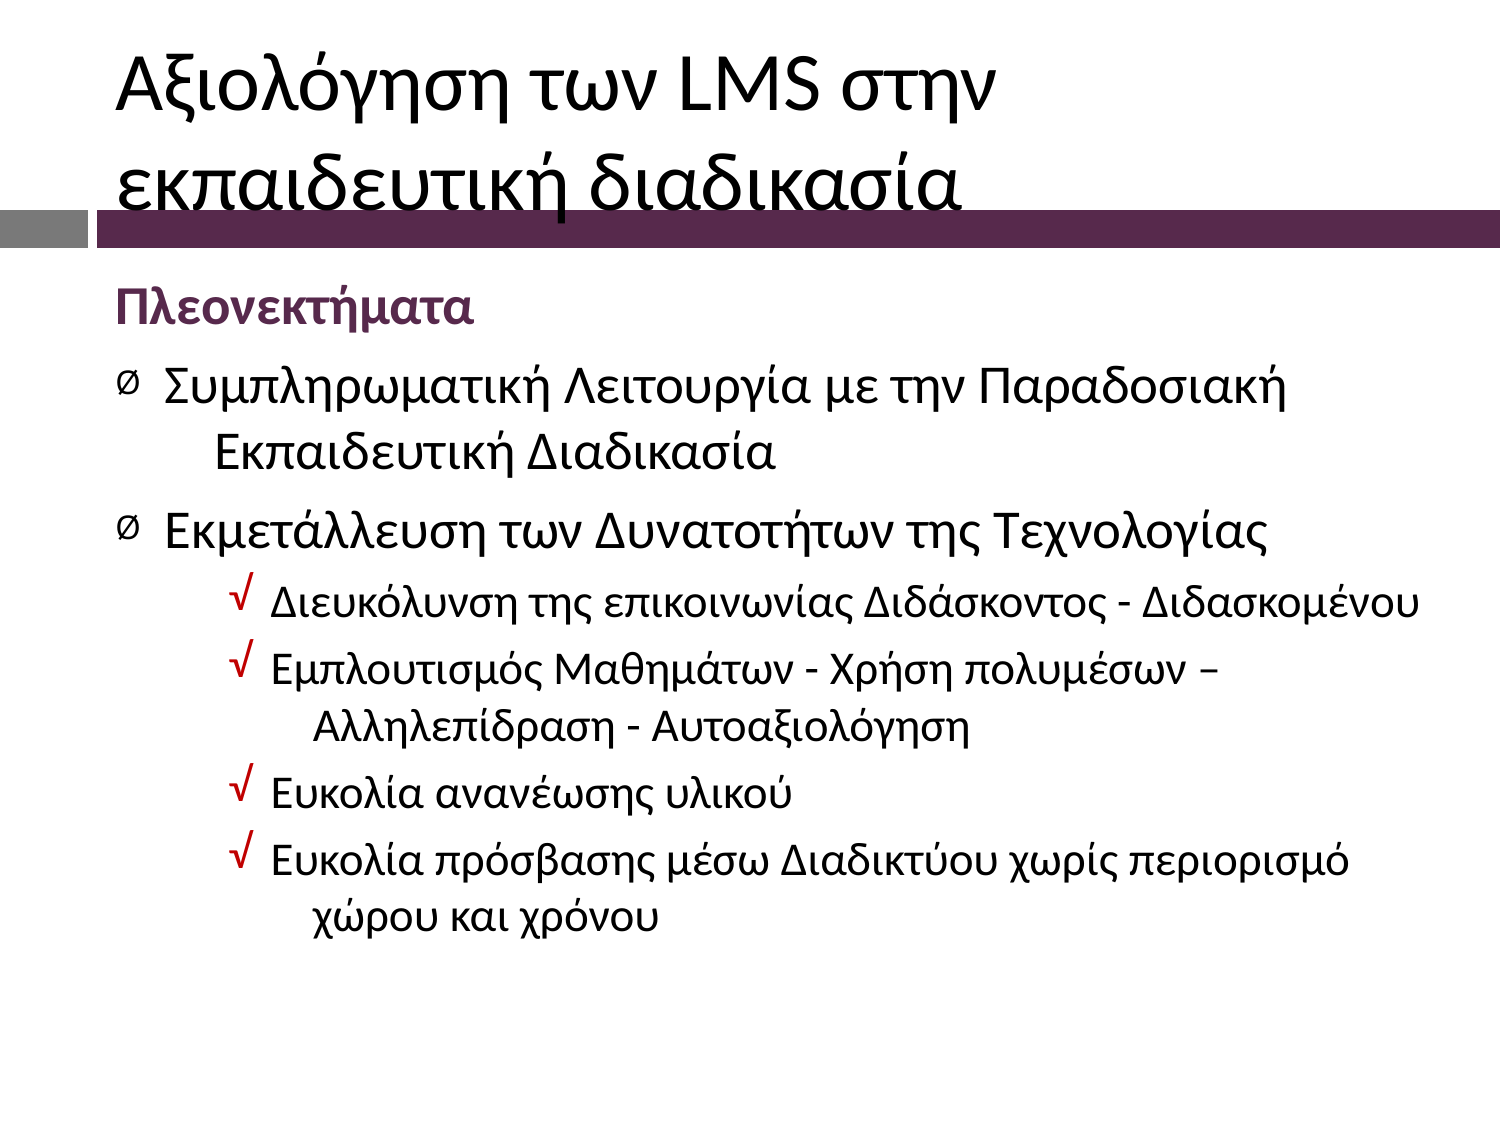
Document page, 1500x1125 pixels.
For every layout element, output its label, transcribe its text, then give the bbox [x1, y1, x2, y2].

title Αξιολόγηση των LMS στην εκπαιδευτική διαδικασία [100, 19, 1438, 182]
list Πλεονεκτήματα Συμπληρωματική Λειτουργία με την Παραδοσιακή Εκπαιδευτική Διαδικασία Εκμετάλλευση των Δυνατοτήτων της Τεχνολογίας Διευκόλυνση της επικοινωνίας Διδάσκοντος - Διδασκομένου Εμπλουτισμός Μαθημάτων - Χρήση πολυμέσων – Αλληλεπίδραση - Αυτοαξιολόγηση Ευκολία ανανέωσης υλικού Ευκολία πρόσβασης μέσω Διαδικτύου χωρίς περιορισμό χώρου και χρόνου [100, 262, 1438, 1000]
